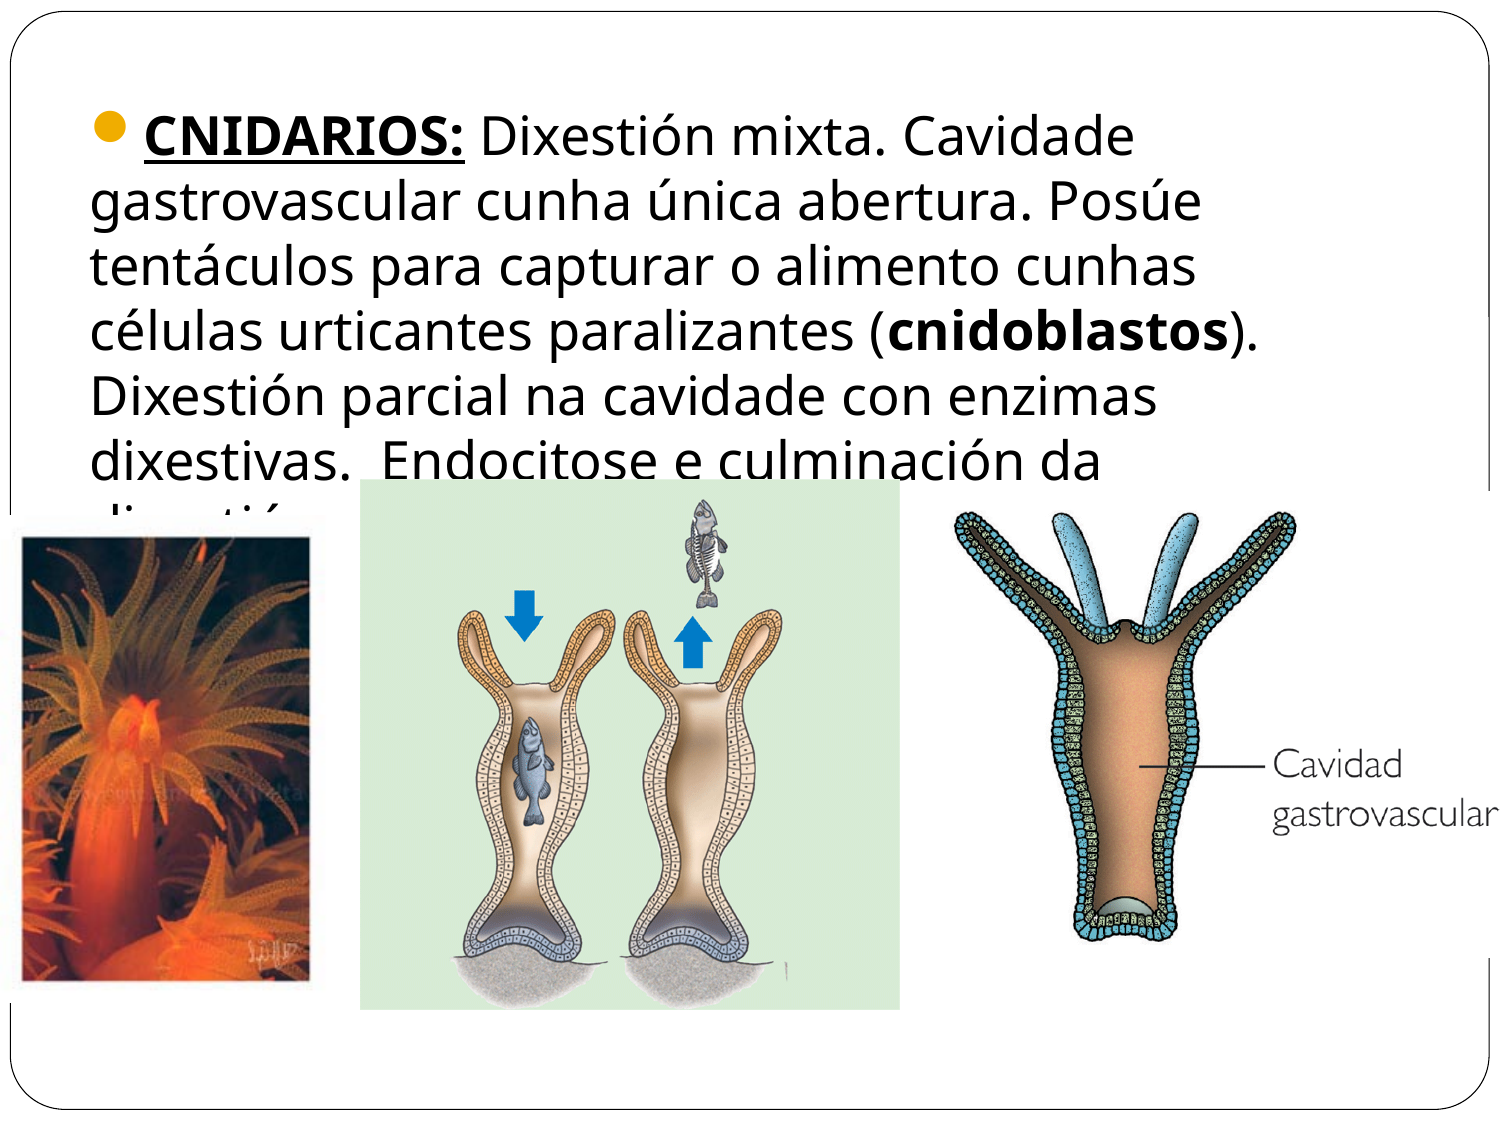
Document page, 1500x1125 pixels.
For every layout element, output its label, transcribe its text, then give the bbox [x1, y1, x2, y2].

picture [947, 491, 1500, 959]
picture [360, 479, 900, 1010]
text_box CNIDARIOS: Dixestión mixta. Cavidade gastrovascular cunha única abertura. Posúe tentáculos para capturar o alimento cunhas células urticantes paralizantes (cnidoblastos). Dixestión parcial na cavidade con enzimas dixestivas. Endocitose e culminación da dixestión. [75, 93, 1337, 1060]
picture [0, 515, 333, 1003]
